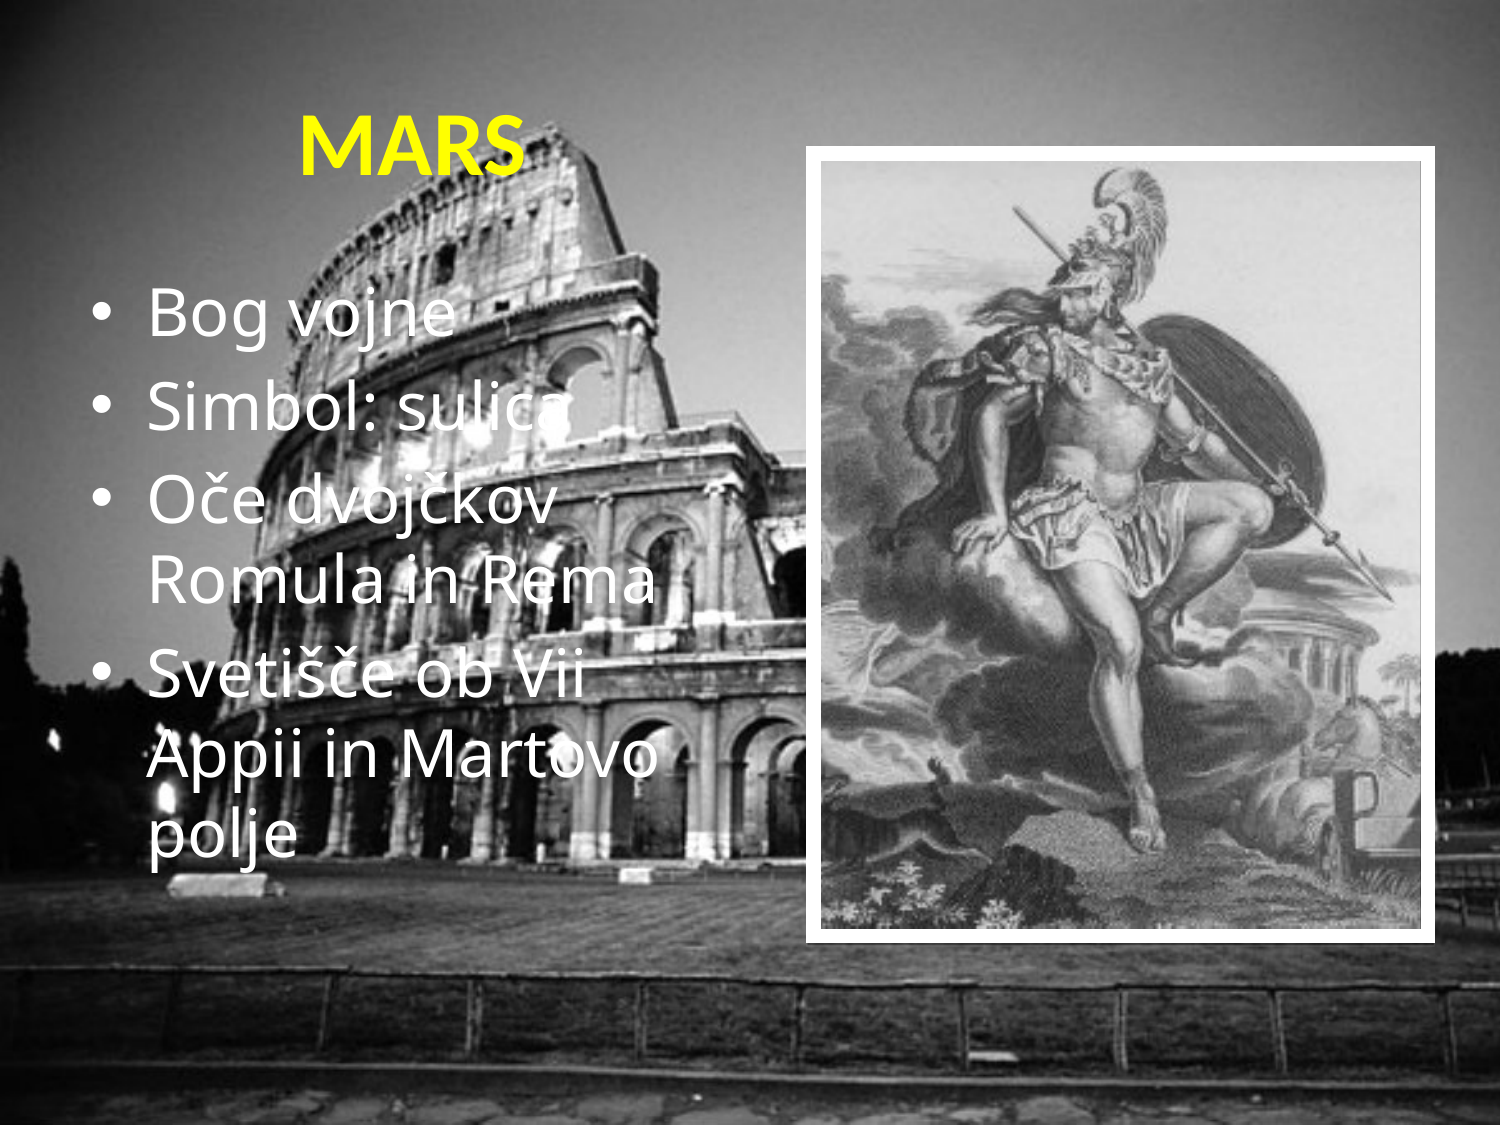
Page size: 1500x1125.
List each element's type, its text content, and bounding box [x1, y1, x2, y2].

list Bog vojne Simbol: sulica Oče dvojčkov Romula in Rema Svetišče ob Vii Appii in Martovo polje [75, 262, 750, 1005]
picture [0, 0, 1500, 1125]
title MARS [75, 45, 750, 233]
